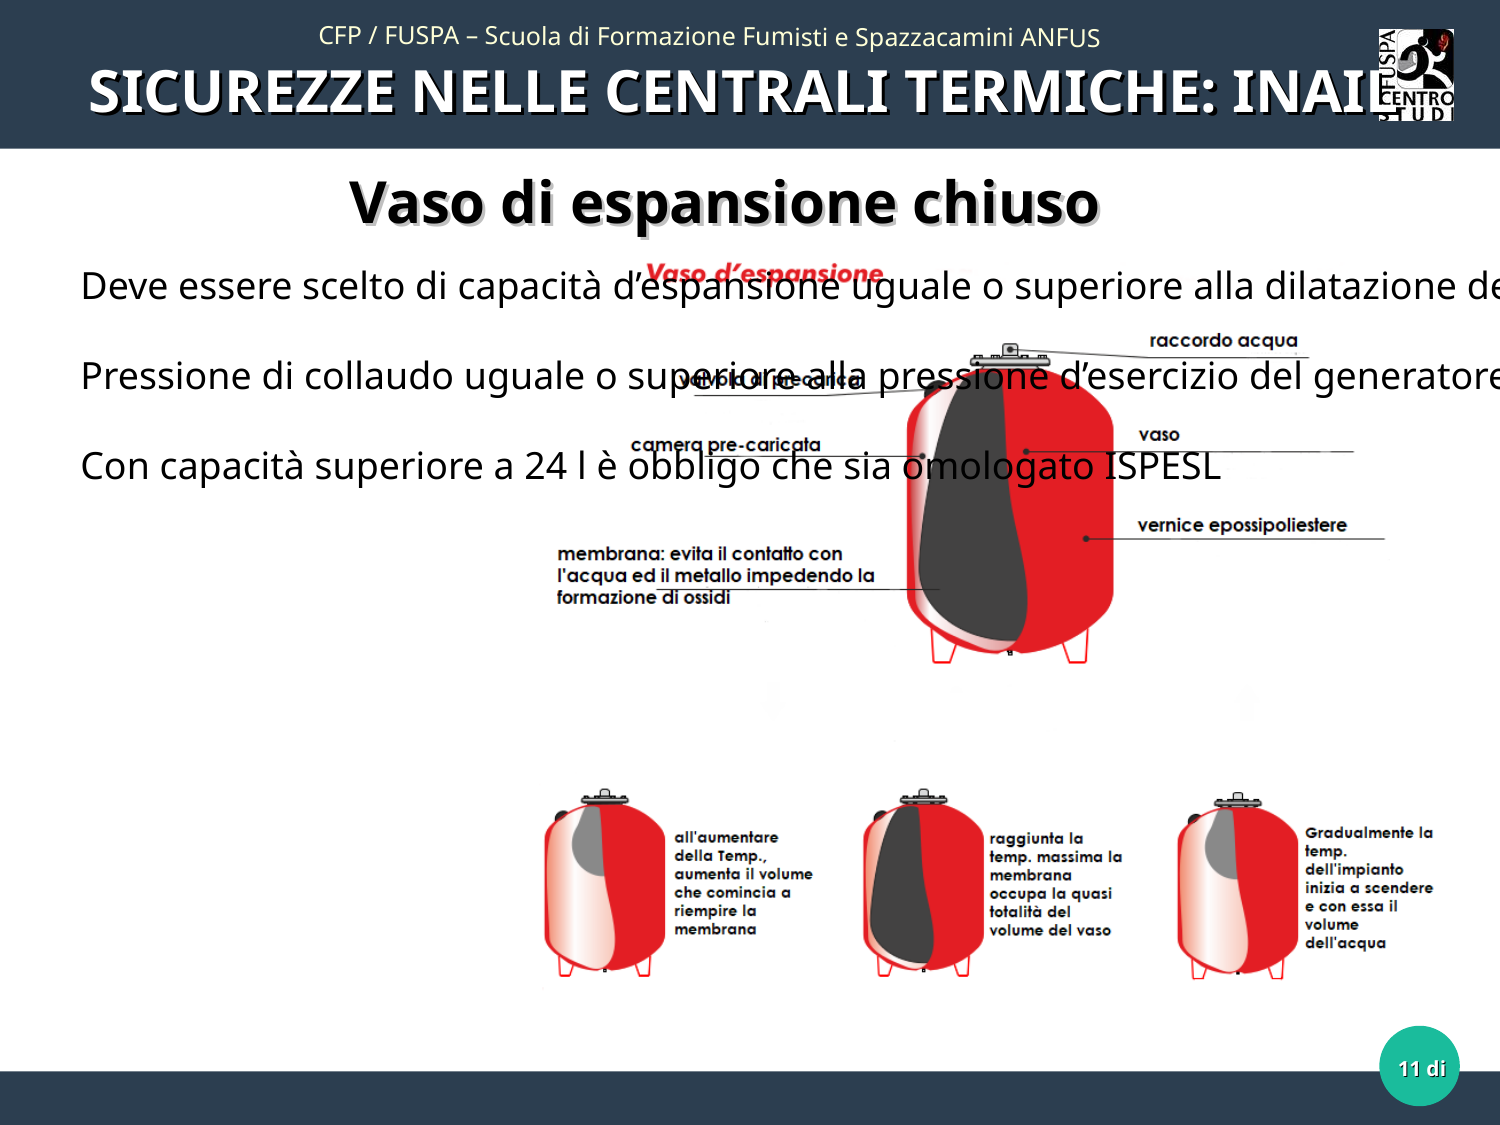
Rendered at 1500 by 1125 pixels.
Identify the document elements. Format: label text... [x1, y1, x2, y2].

text_box Deve essere scelto di capacità d’espansione uguale o superiore alla dilatazione dell’impianto. Pressione di collaudo uguale o superiore alla pressione d’esercizio del generatore. Con capacità superiore a 24 l è obbligo che sia omologato ISPESL [65, 254, 524, 945]
picture [539, 371, 548, 378]
picture [539, 247, 1484, 993]
picture [539, 379, 548, 387]
title Vaso di espansione chiuso [67, 159, 1384, 242]
picture [1471, 281, 1483, 297]
